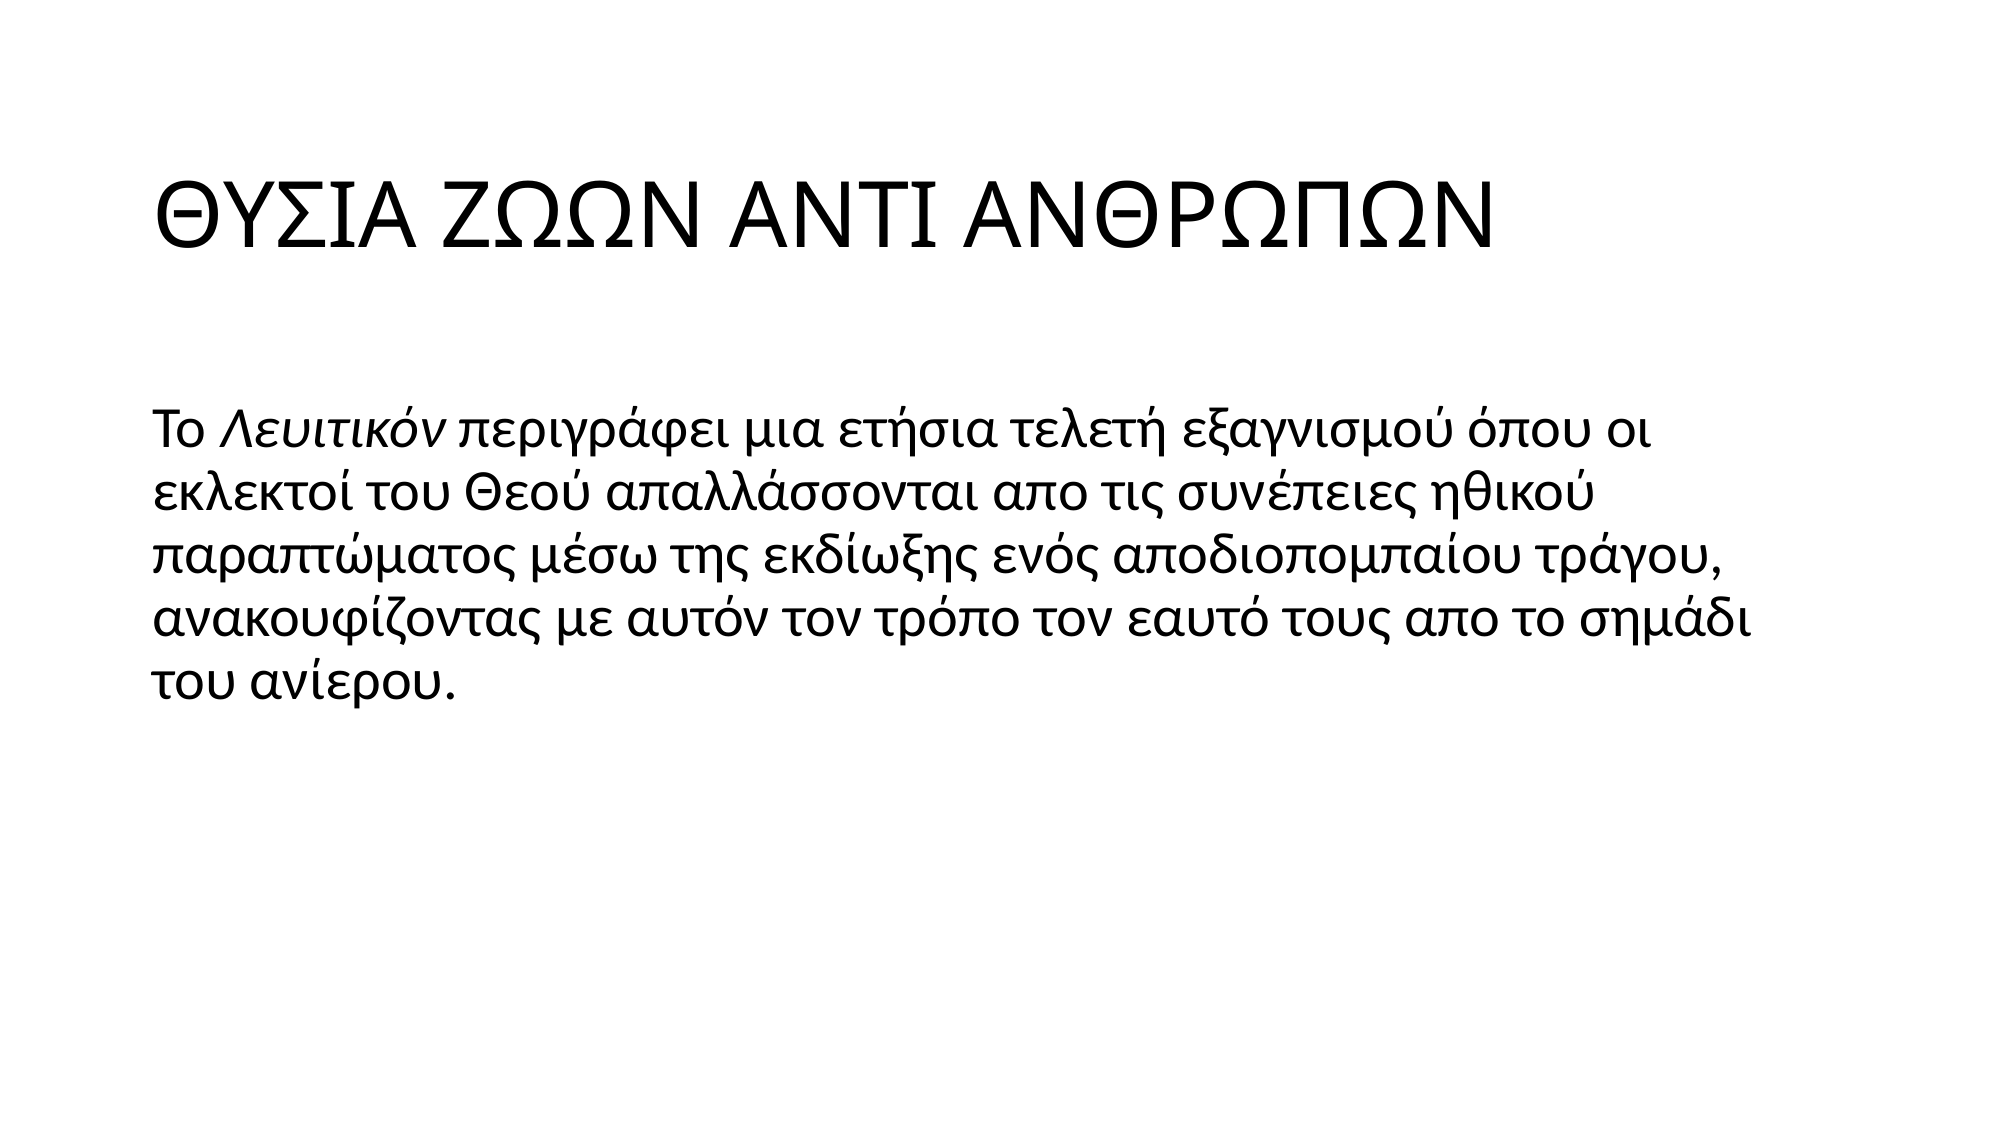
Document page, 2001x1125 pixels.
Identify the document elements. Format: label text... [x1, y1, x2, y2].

list Το Λευιτικόν περιγράφει μια ετήσια τελετή εξαγνισμού όπου οι εκλεκτοί του Θεού απαλλάσσονται απο τις συνέπειες ηθικού παραπτώματος μέσω της εκδίωξης ενός αποδιοπομπαίου τράγου, ανακουφίζοντας με αυτόν τον τρόπο τον εαυτό τους απο το σημάδι του ανίερου. [137, 299, 1863, 1014]
title ΘΥΣΙΑ ΖΩΩΝ ΑΝΤΙ ΑΝΘΡΩΠΩΝ [137, 59, 1863, 278]
